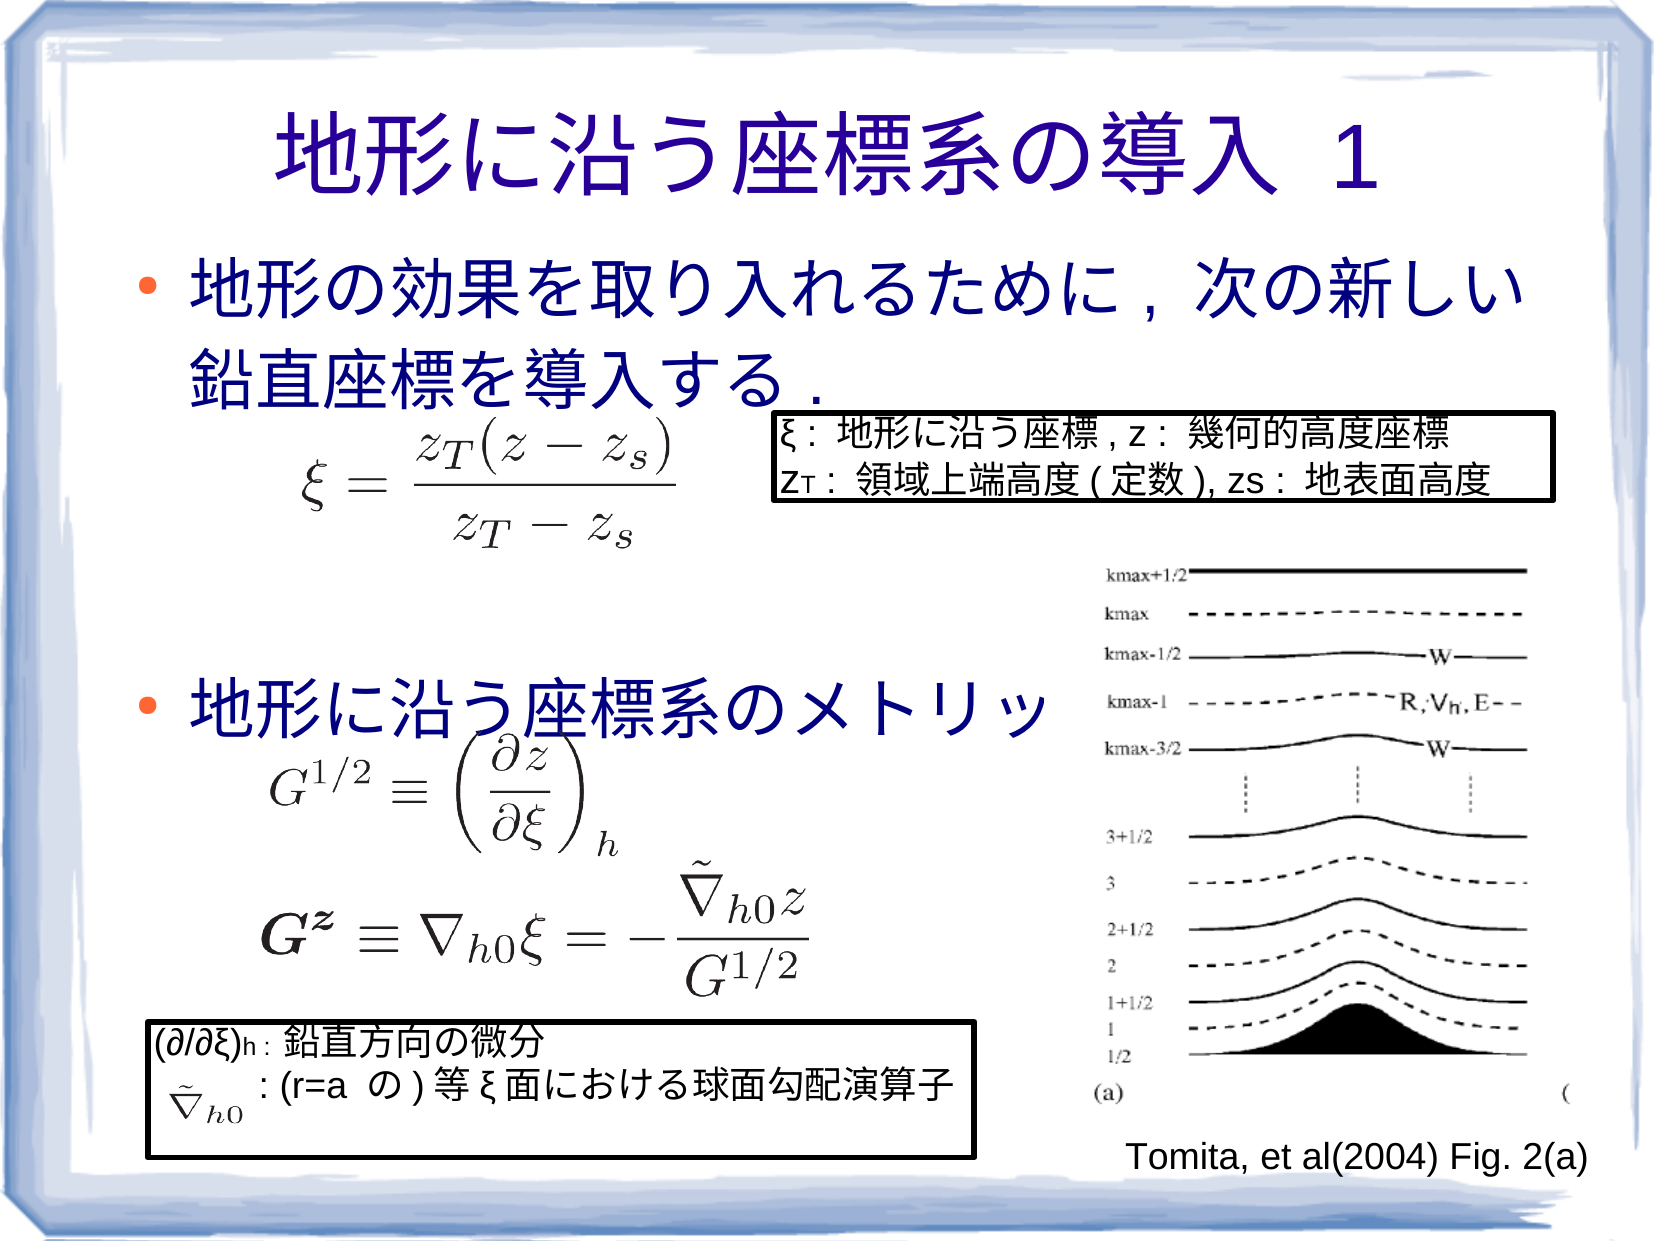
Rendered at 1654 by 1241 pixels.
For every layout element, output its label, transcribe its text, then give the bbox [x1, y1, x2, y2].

text_box (∂/∂ξ)h : 鉛直方向の微分 : (r=a の)等ξ面における球面勾配演算子 [147, 1021, 975, 1158]
picture [0, 0, 1654, 1241]
list 地形の効果を取り入れるために, 次の新しい鉛直座標を導入する. 地形に沿う座標系のメトリック [118, 242, 1571, 1173]
text_box Tomita, et al(2004) Fig. 2(a) [1110, 1127, 1605, 1185]
title 地形に沿う座標系の導入 1 [82, 49, 1571, 257]
text_box ξ : 地形に沿う座標, z : 幾何的高度座標 zT : 領域上端高度(定数), zs : 地表面高度 [773, 413, 1554, 501]
